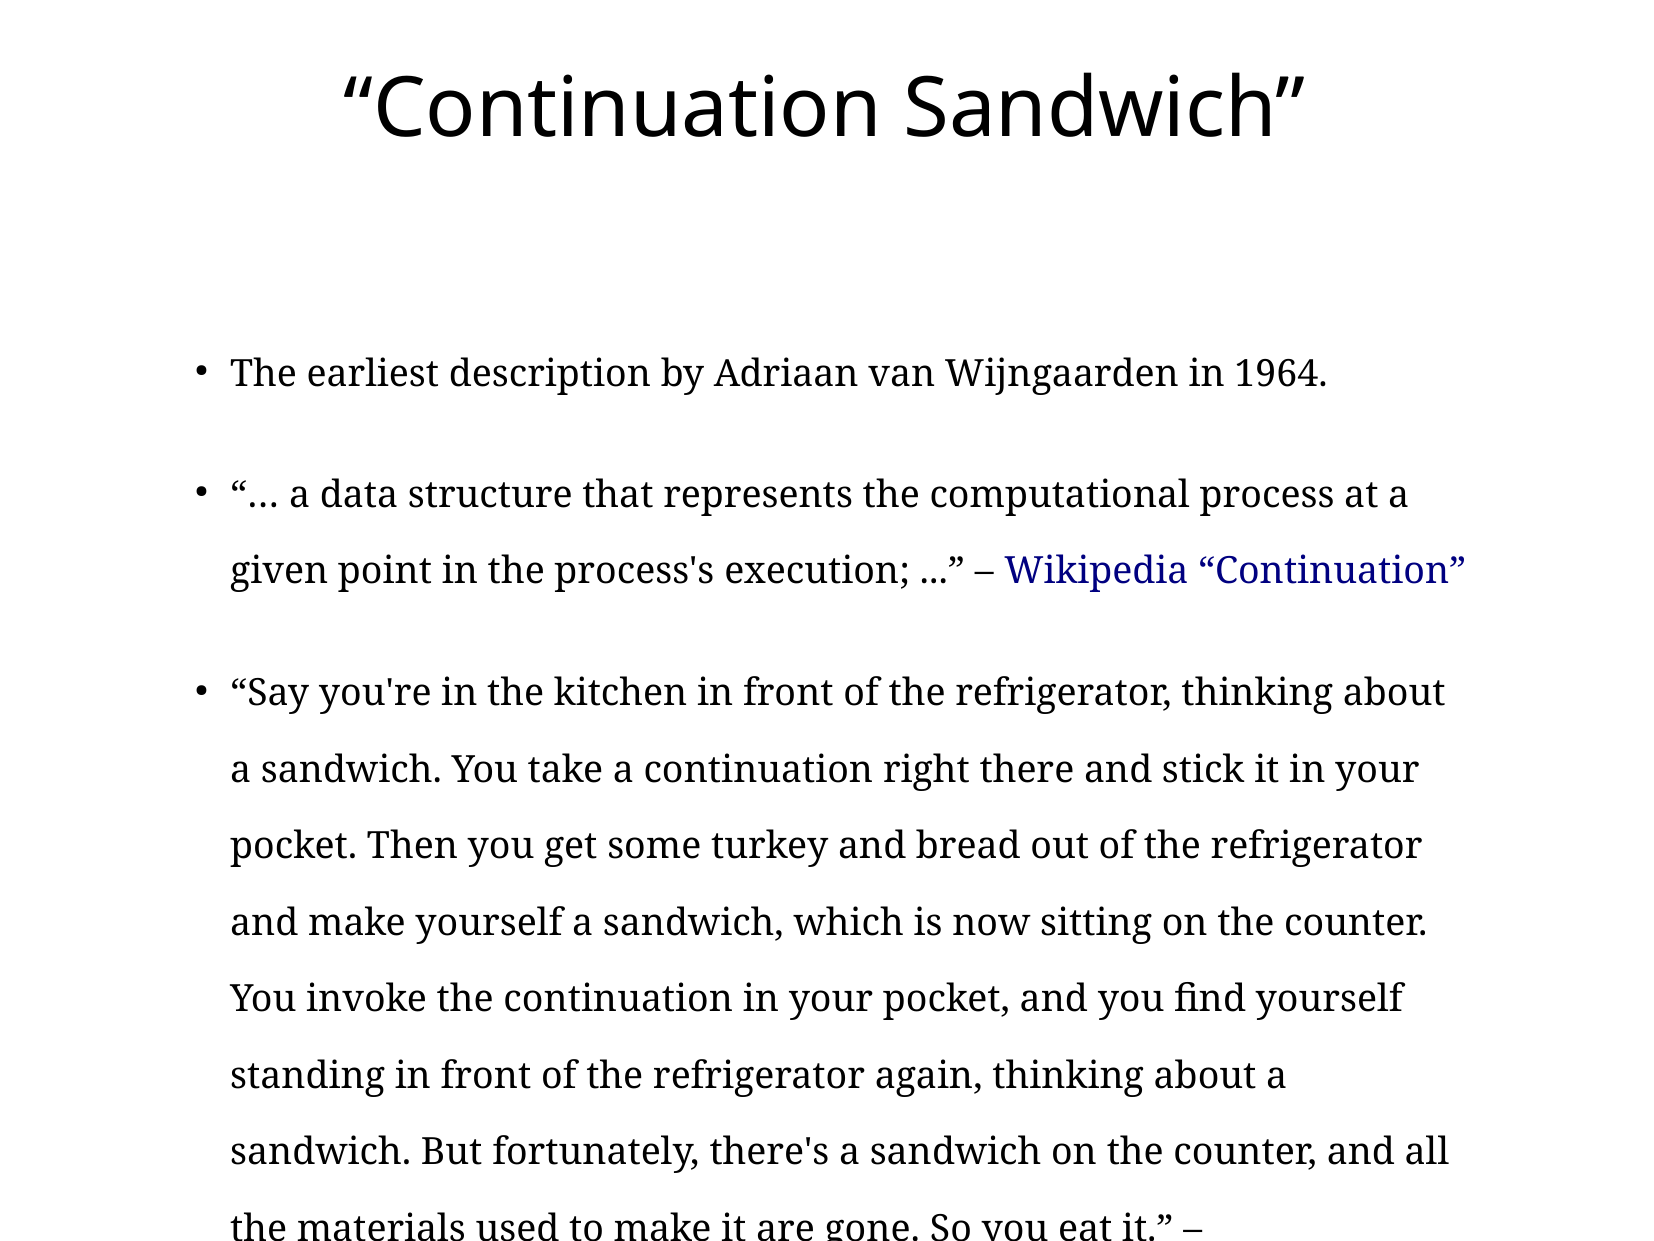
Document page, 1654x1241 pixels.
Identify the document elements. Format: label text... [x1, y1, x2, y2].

text_box “Continuation Sandwich” [30, 39, 1621, 211]
text_box The earliest description by Adriaan van Wijngaarden in 1964. “… a data structure that represents the computational process at a given point in the process's execution; ...” – Wikipedia “Continuation” “Say you're in the kitchen in front of the refrigerator, thinking about a sandwich. You take a continuation right there and stick it in your pocket. Then you get some turkey and bread out of the refrigerator and make yourself a sandwich, which is now sitting on the counter. You invoke the continuation in your pocket, and you find yourself standing in front of the refrigerator again, thinking about a sandwich. But fortunately, there's a sandwich on the counter, and all the materials used to make it are gone. So you eat it.” – Luke Palmer, 2004 [180, 313, 1486, 981]
